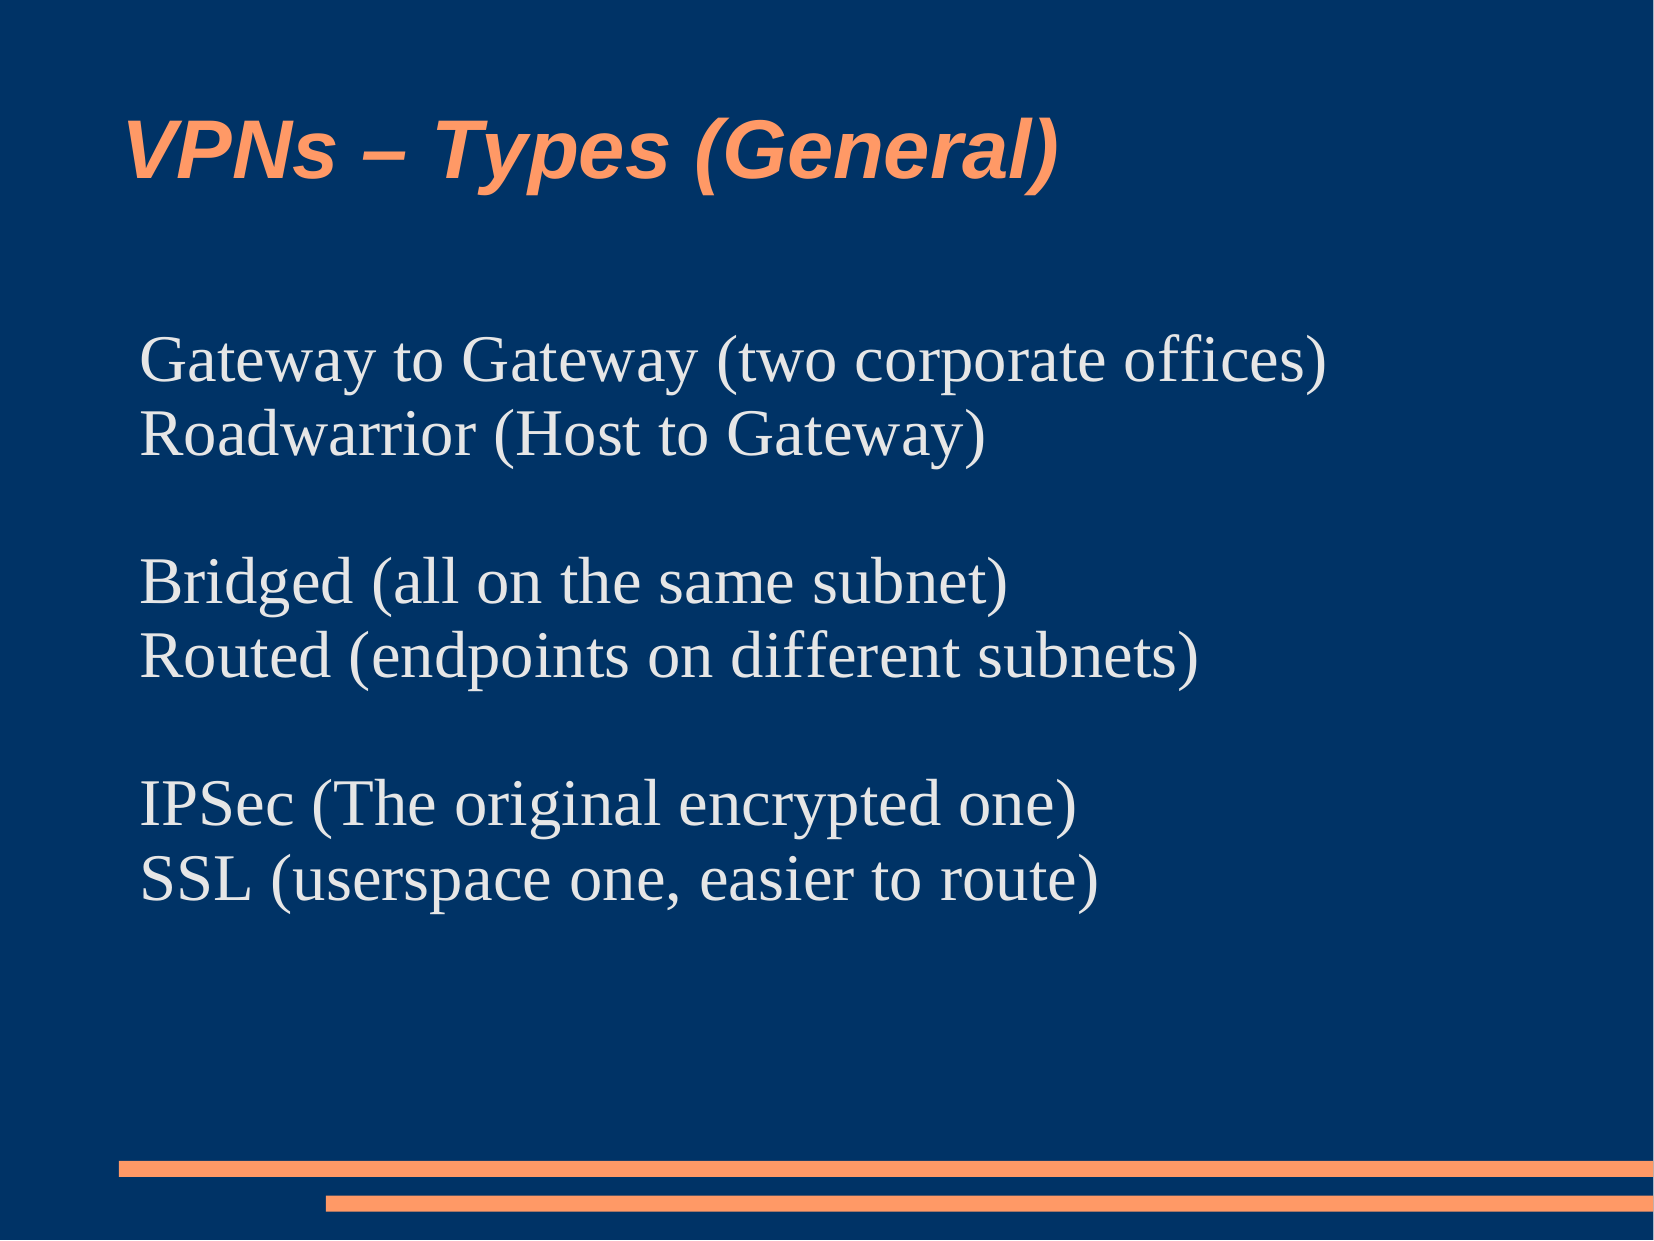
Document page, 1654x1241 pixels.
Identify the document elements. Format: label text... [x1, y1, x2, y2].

list Gateway to Gateway (two corporate offices) Roadwarrior (Host to Gateway) Bridged (all on the same subnet) Routed (endpoints on different subnets) IPSec (The original encrypted one) SSL (userspace one, easier to route) [121, 322, 1561, 1133]
title VPNs – Types (General) [121, 46, 1534, 254]
